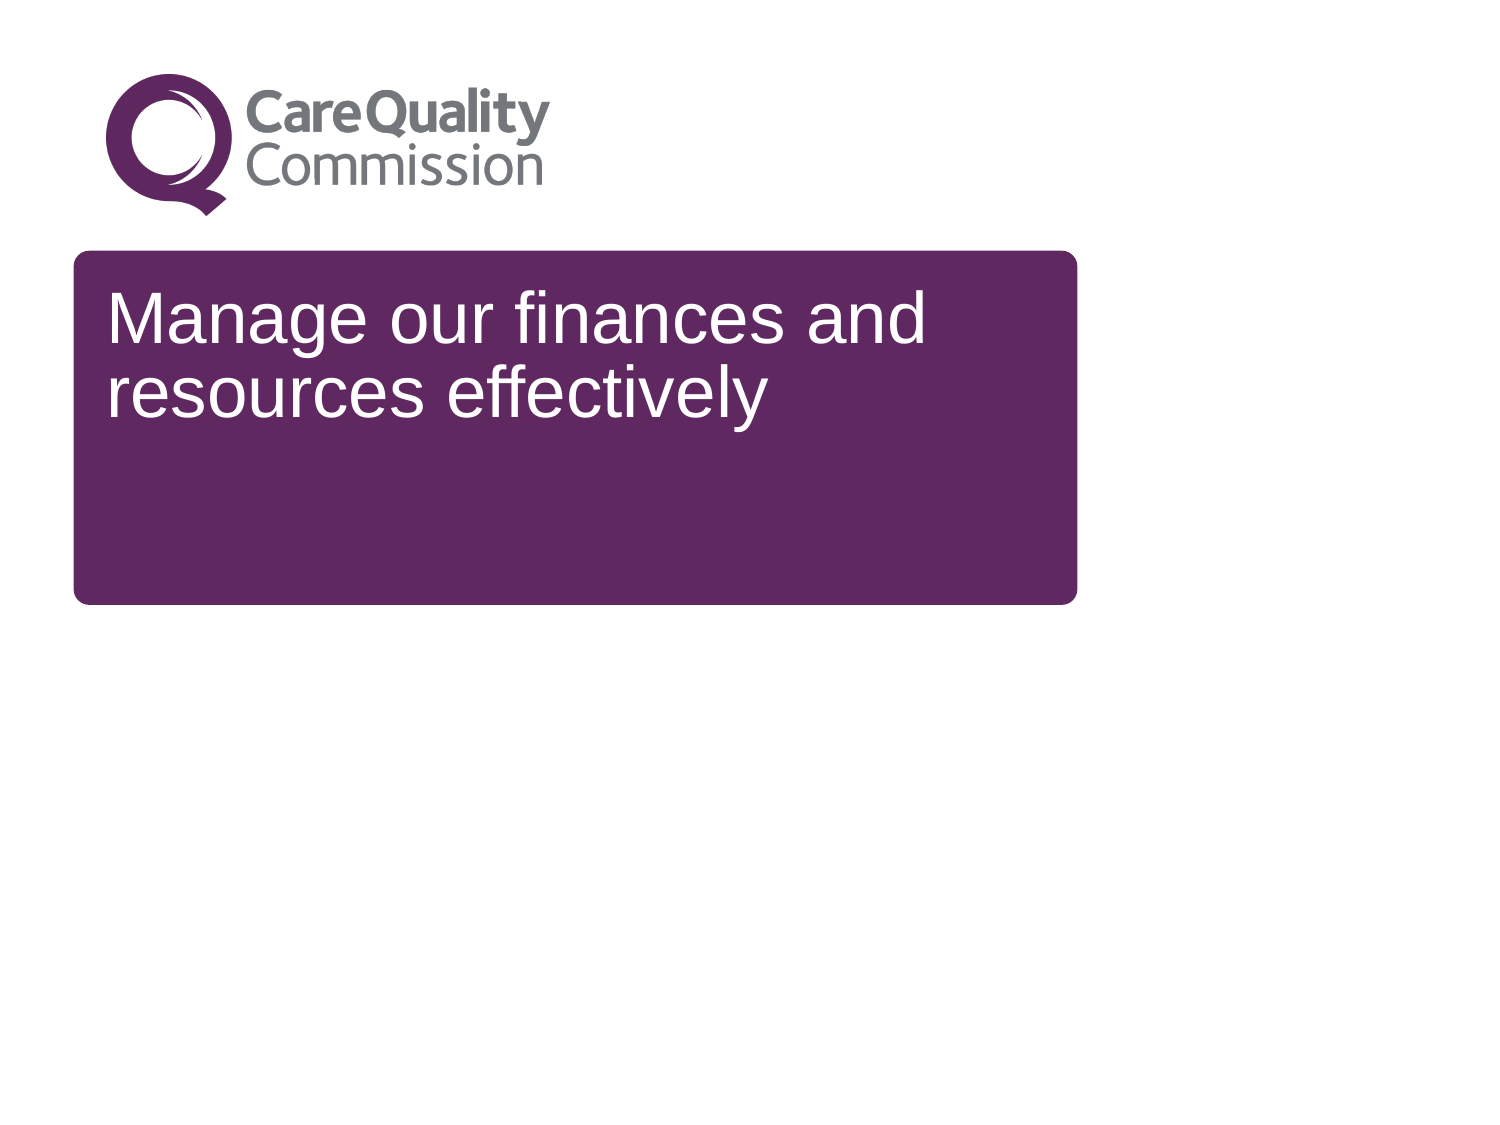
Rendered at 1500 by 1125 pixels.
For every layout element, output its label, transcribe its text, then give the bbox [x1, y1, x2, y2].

title Manage our finances and resources effectively [106, 283, 1044, 447]
